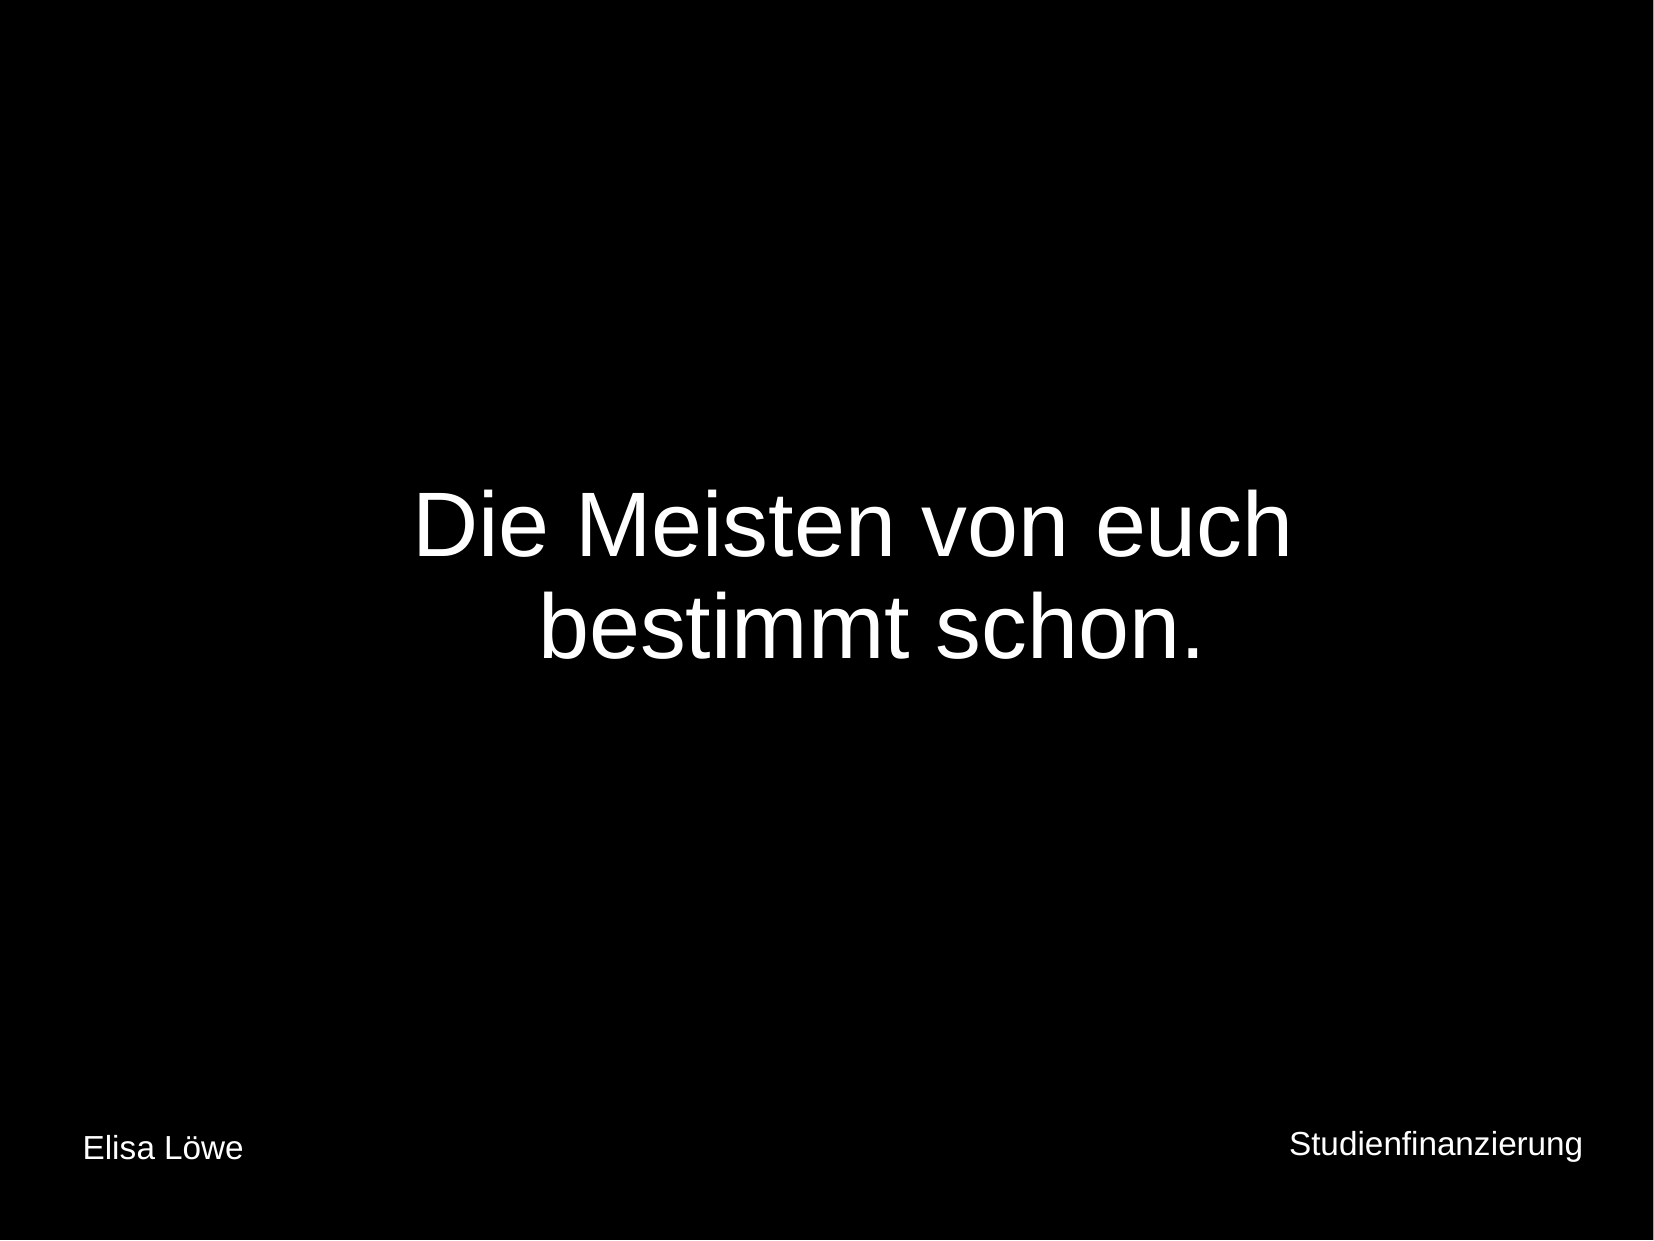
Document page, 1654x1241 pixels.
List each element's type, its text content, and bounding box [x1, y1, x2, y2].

title Die Meisten von euch bestimmt schon. [263, 472, 1445, 680]
